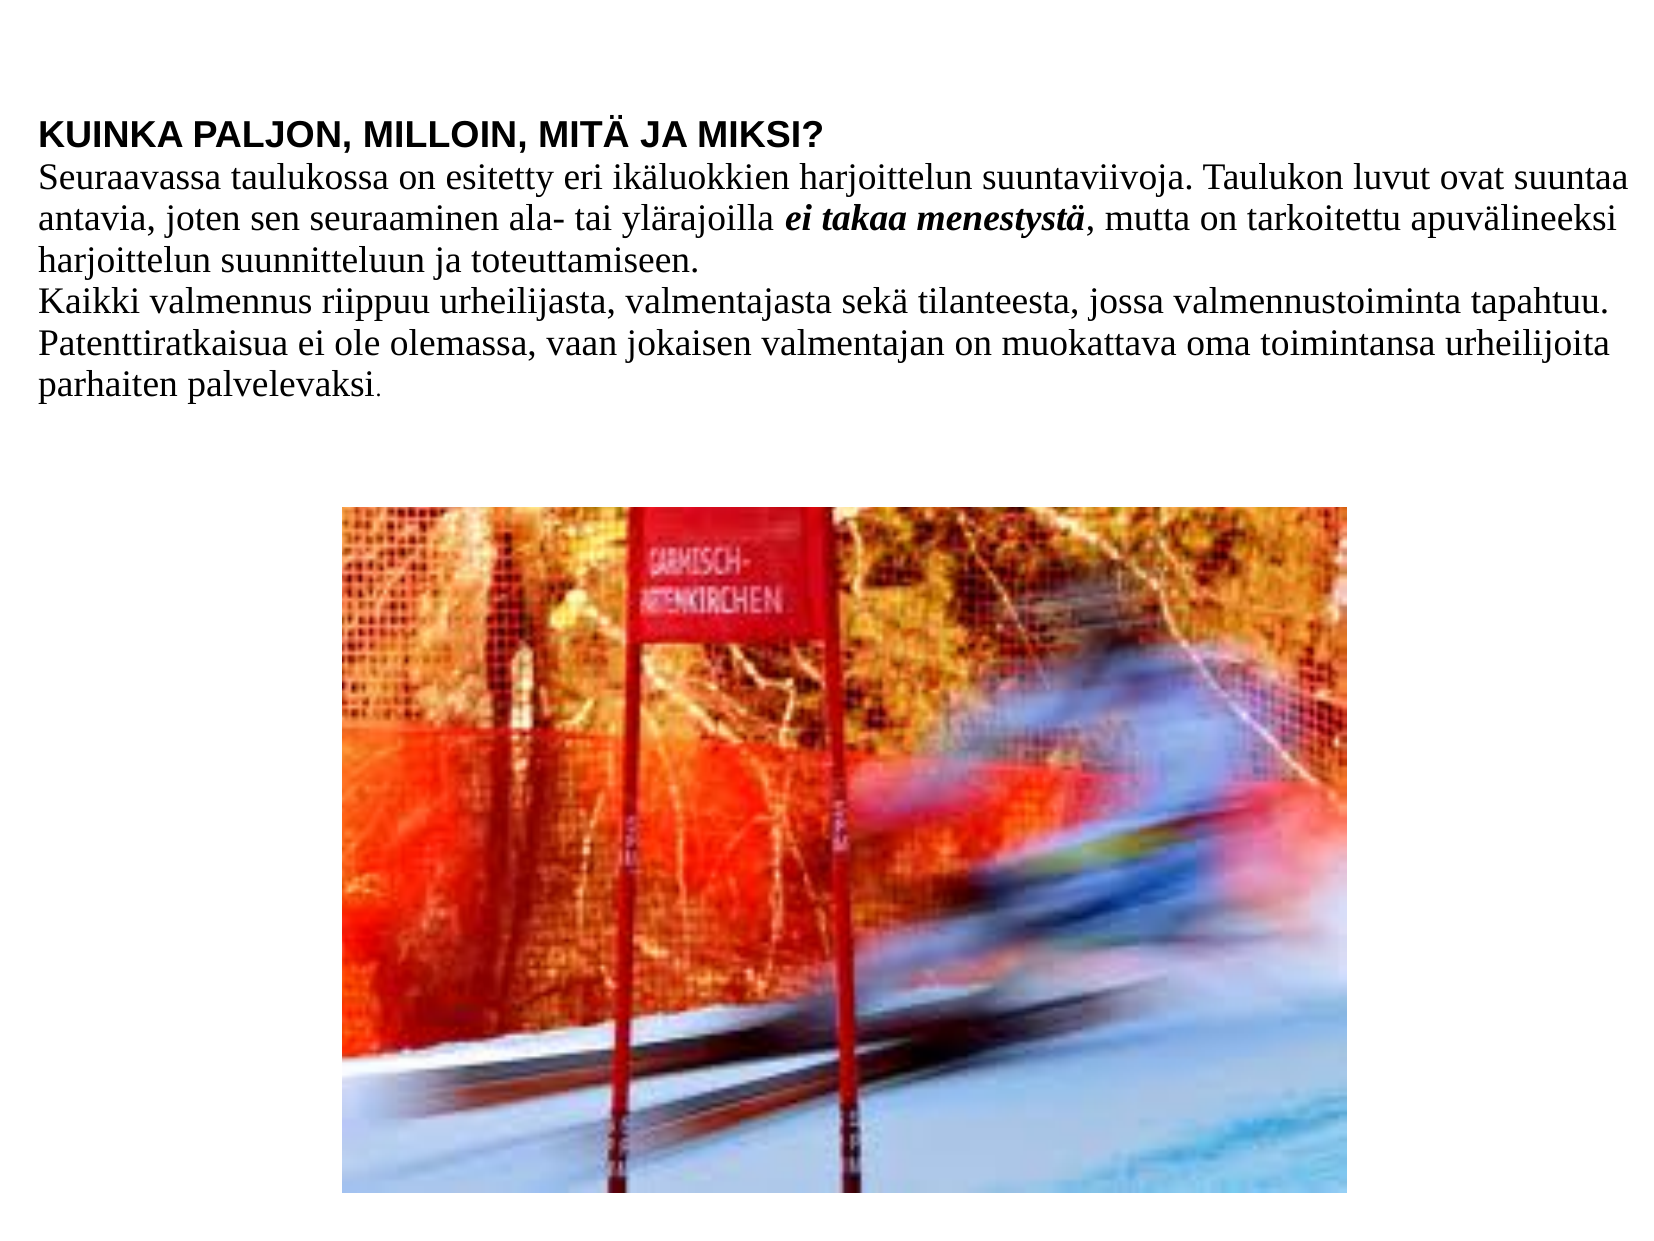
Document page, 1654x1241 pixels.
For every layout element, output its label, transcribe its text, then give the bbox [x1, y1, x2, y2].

text_box KUINKA PALJON, MILLOIN, MITÄ JA MIKSI? Seuraavassa taulukossa on esitetty eri ikäluokkien harjoittelun suuntaviivoja. Taulukon luvut ovat suuntaa antavia, joten sen seuraaminen ala- tai ylärajoilla ei takaa menestystä, mutta on tarkoitettu apuvälineeksi harjoittelun suunnitteluun ja toteuttamiseen. Kaikki valmennus riippuu urheilijasta, valmentajasta sekä tilanteesta, jossa valmennustoiminta tapahtuu. Patenttiratkaisua ei ole olemassa, vaan jokaisen valmentajan on muokattava oma toimintansa urheilijoita parhaiten palvelevaksi. [23, 106, 1654, 556]
picture [342, 507, 1347, 1193]
